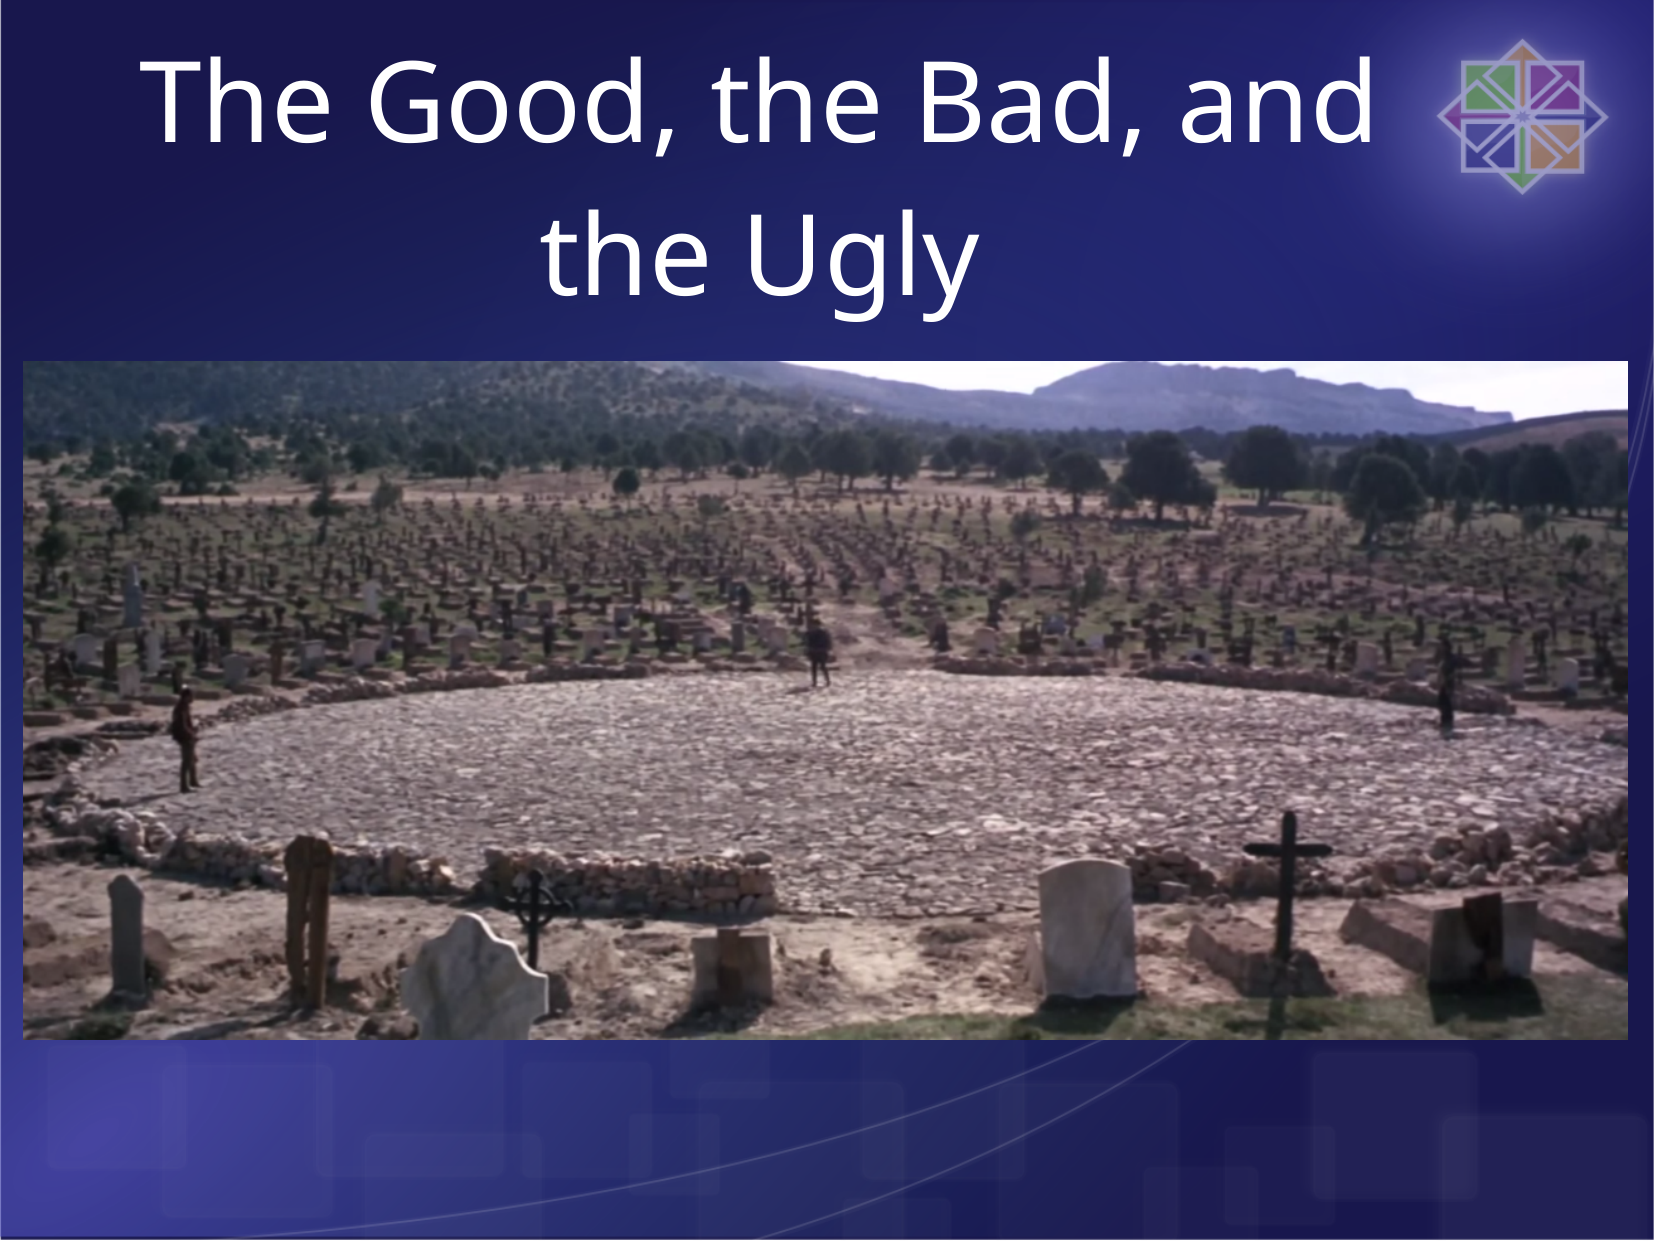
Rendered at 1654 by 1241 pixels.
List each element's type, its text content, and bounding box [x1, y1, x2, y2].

title The Good, the Bad, and the Ugly [94, 23, 1425, 328]
picture [0, 0, 1654, 1241]
